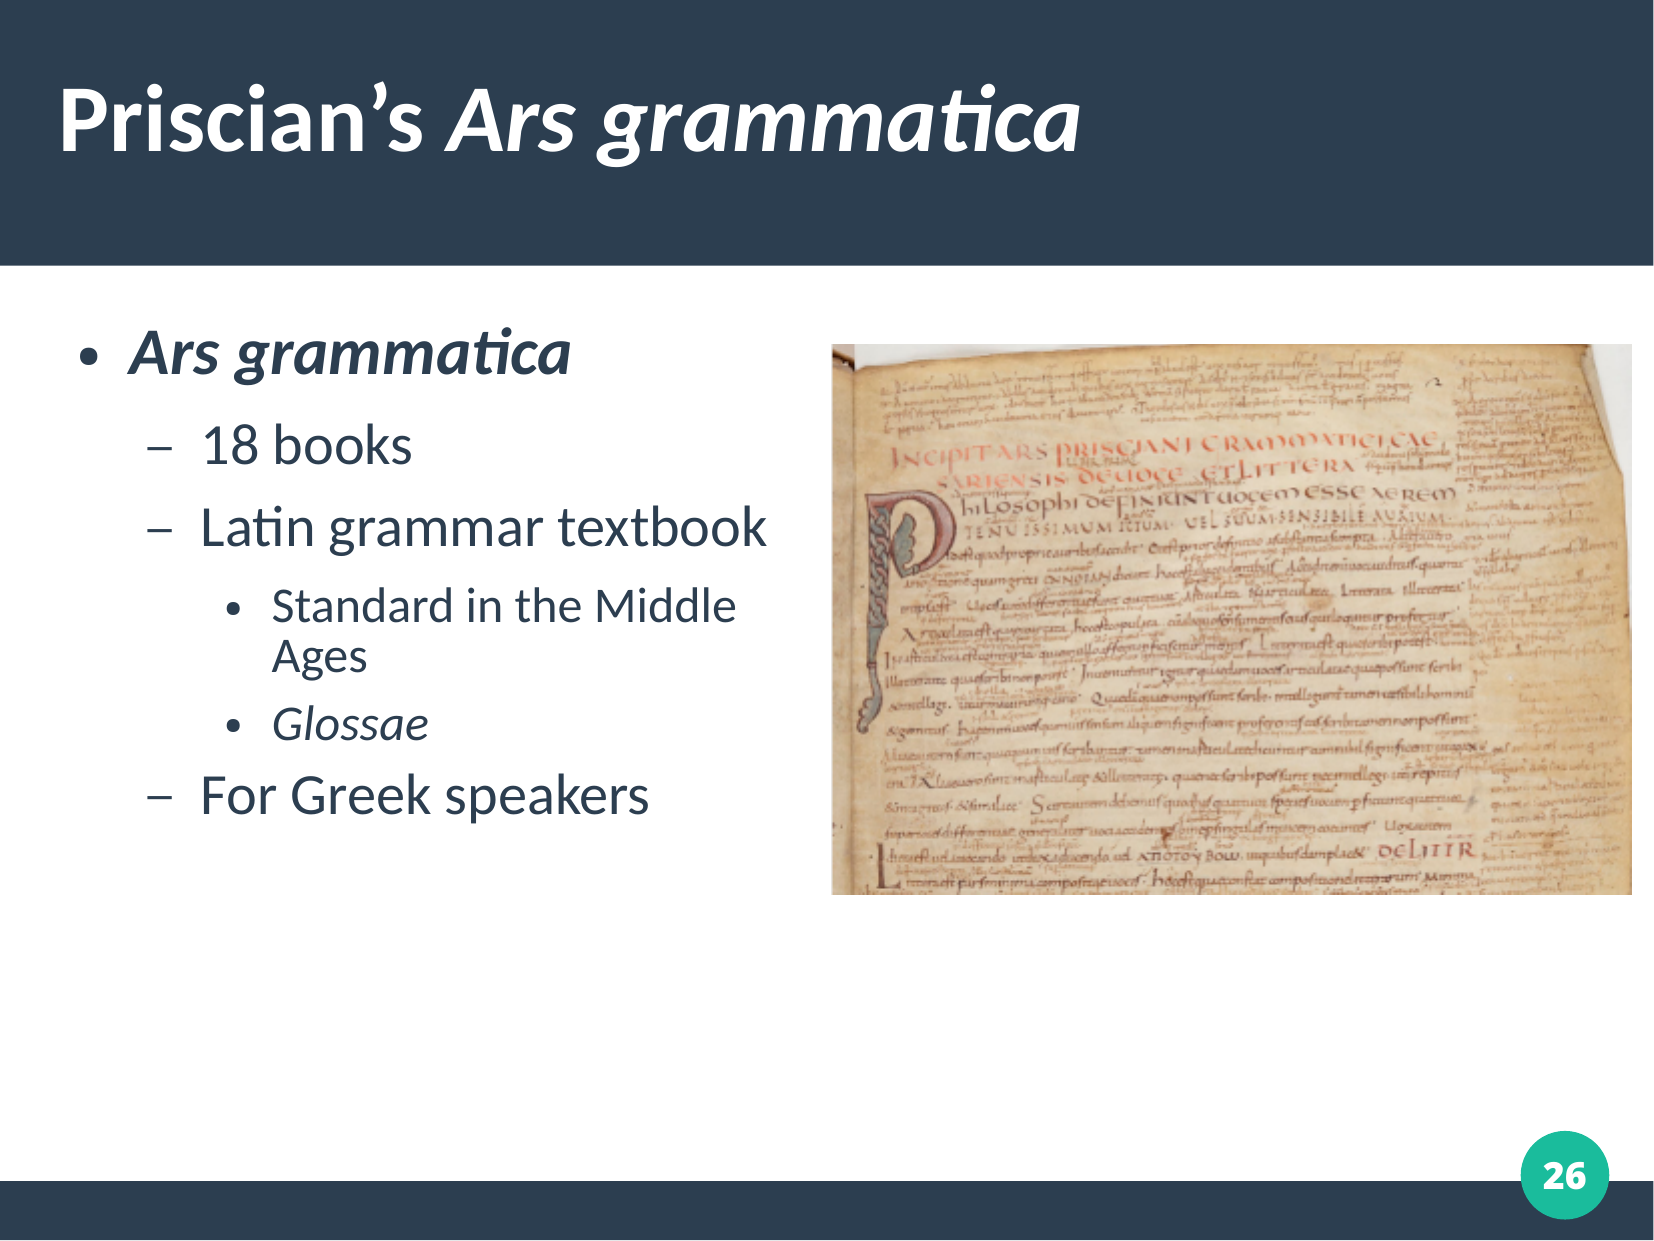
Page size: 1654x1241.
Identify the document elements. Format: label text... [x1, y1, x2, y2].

title Priscian’s Ars grammatica [59, 49, 1595, 207]
picture [831, 344, 1632, 895]
list Ars grammatica 18 books Latin grammar textbook Standard in the Middle Ages Glossae For Greek speakers [59, 324, 811, 1186]
